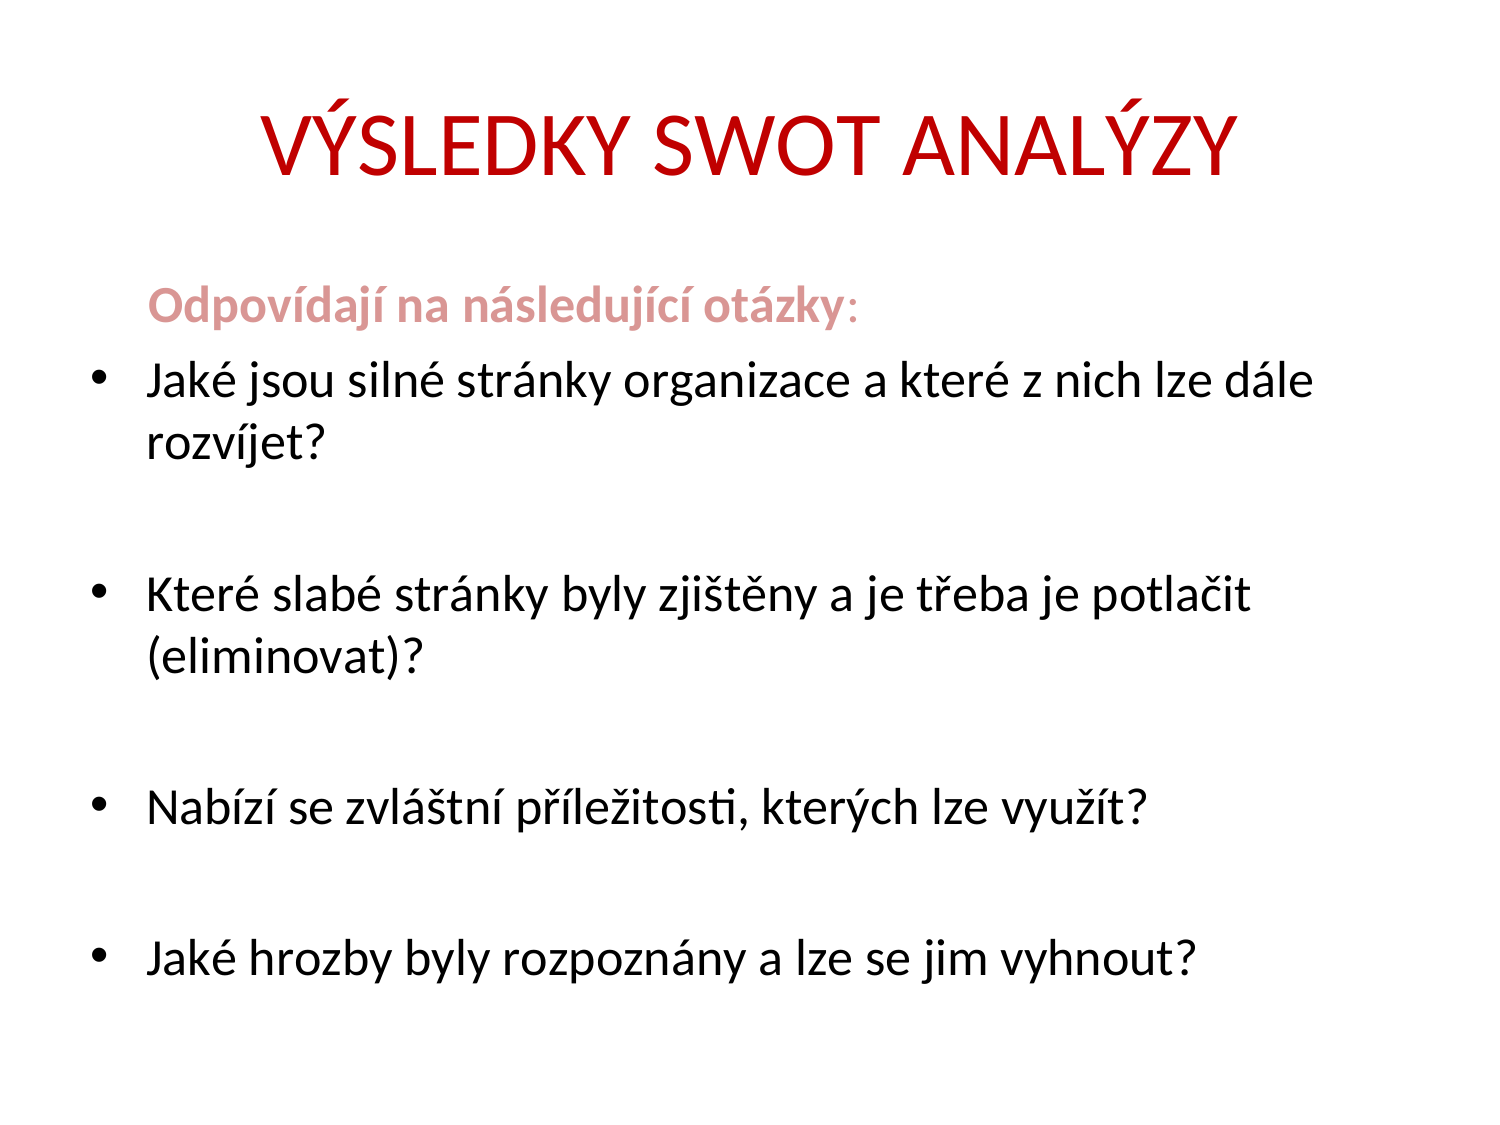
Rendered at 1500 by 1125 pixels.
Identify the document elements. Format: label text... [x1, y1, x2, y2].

title VÝSLEDKY SWOT ANALÝZY [75, 45, 1426, 233]
list Odpovídají na následující otázky: Jaké jsou silné stránky organizace a které z nich lze dále rozvíjet? Které slabé stránky byly zjištěny a je třeba je potlačit (eliminovat)? Nabízí se zvláštní příležitosti, kterých lze využít? Jaké hrozby byly rozpoznány a lze se jim vyhnout? [75, 262, 1426, 1006]
